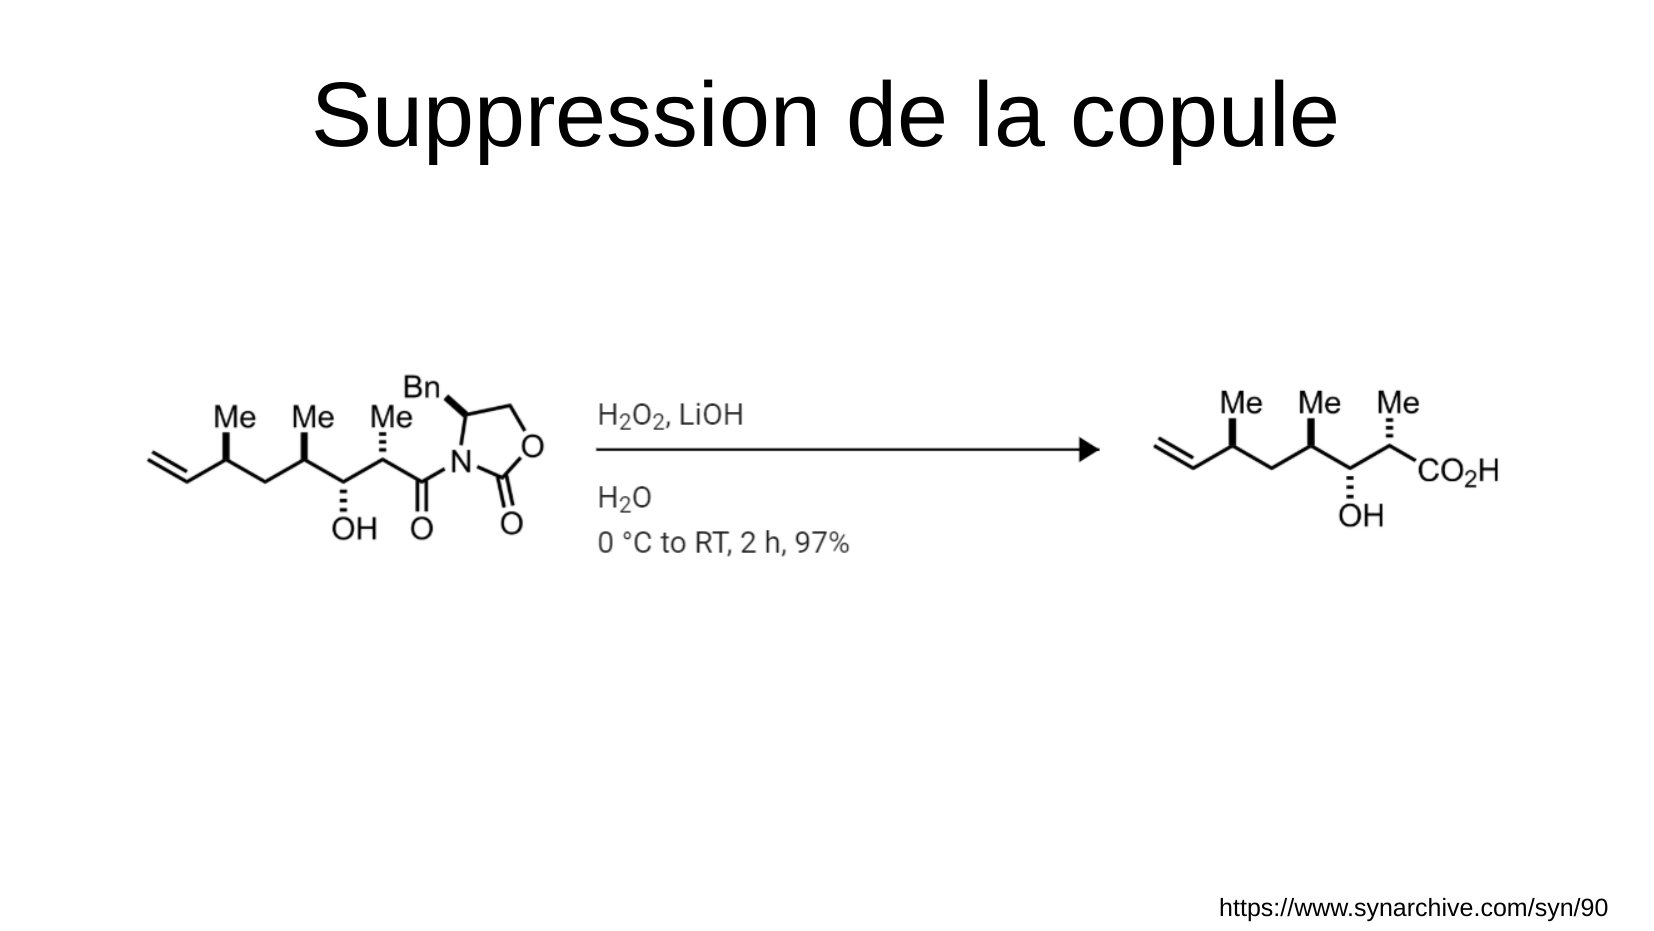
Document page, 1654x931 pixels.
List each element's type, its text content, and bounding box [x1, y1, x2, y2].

picture [110, 352, 1554, 583]
text_box https://www.synarchive.com/syn/90 [1204, 885, 1654, 931]
title Suppression de la copule [82, 37, 1571, 193]
